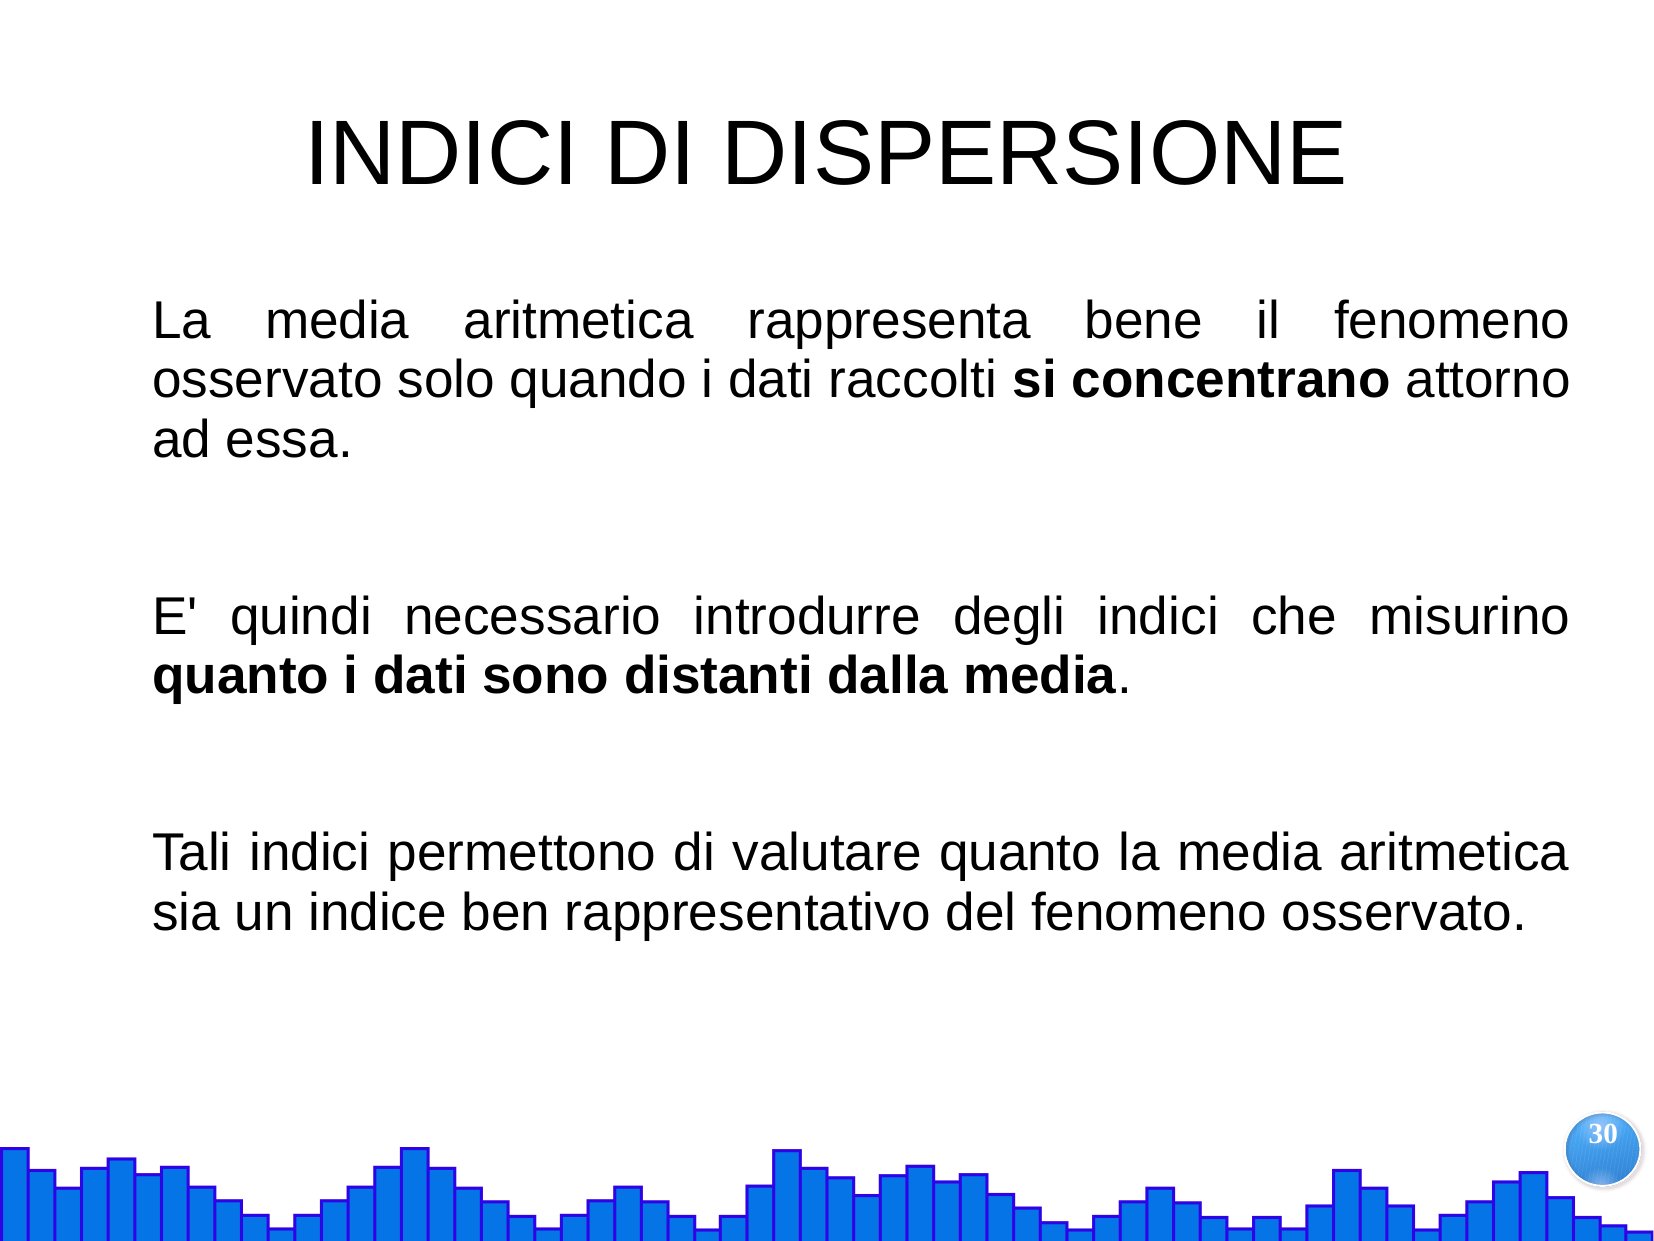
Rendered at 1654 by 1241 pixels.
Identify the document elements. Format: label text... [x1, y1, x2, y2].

title INDICI DI DISPERSIONE [82, 49, 1571, 257]
list La media aritmetica rappresenta bene il fenomeno osservato solo quando i dati raccolti si concentrano attorno ad essa. E' quindi necessario introdurre degli indici che misurino quanto i dati sono distanti dalla media. Tali indici permettono di valutare quanto la media aritmetica sia un indice ben rappresentativo del fenomeno osservato. [82, 290, 1571, 1010]
picture [0, 1147, 1654, 1241]
